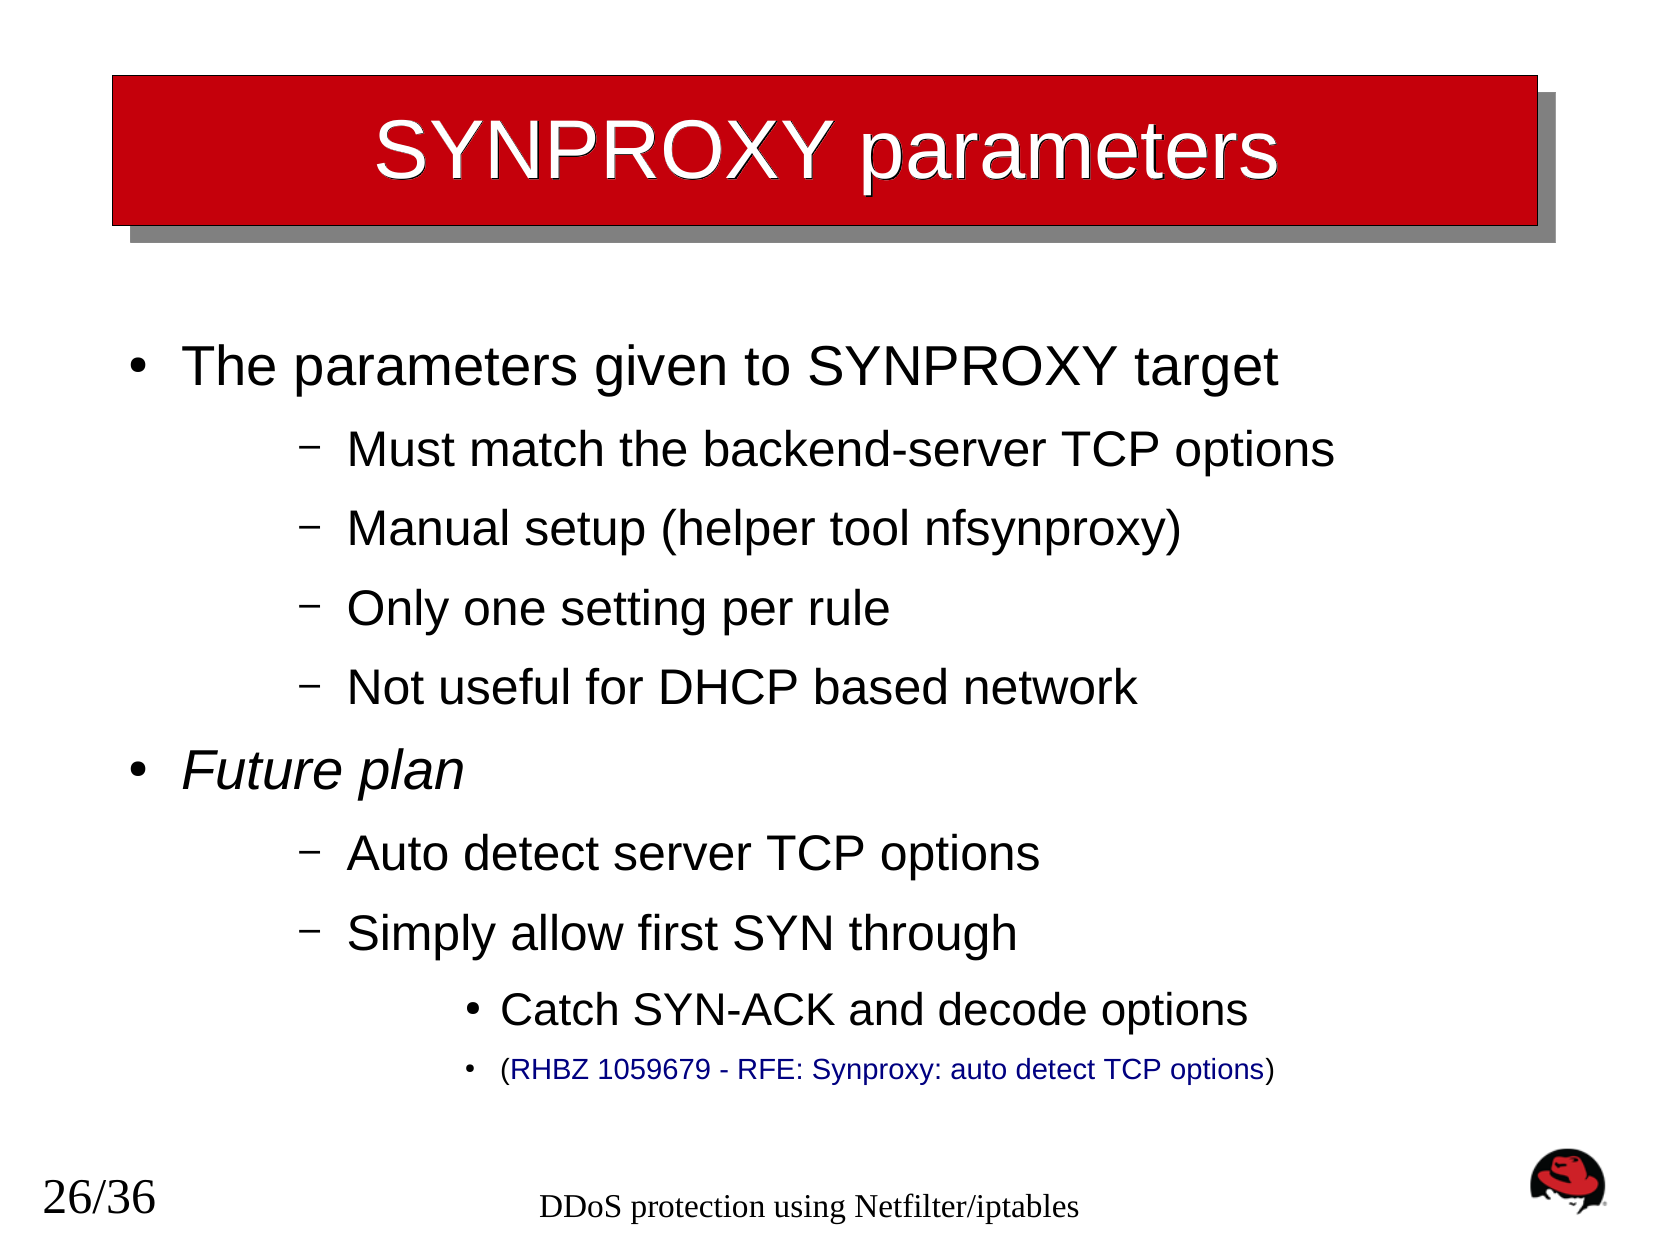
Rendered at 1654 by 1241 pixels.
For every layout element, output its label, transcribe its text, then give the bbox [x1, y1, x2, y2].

list The parameters given to SYNPROXY target Must match the backend-server TCP options Manual setup (helper tool nfsynproxy) Only one setting per rule Not useful for DHCP based network Future plan Auto detect server TCP options Simply allow first SYN through Catch SYN-ACK and decode options (RHBZ 1059679 - RFE: Synproxy: auto detect TCP options) [110, 334, 1536, 1123]
picture [1529, 1146, 1613, 1224]
title SYNPROXY parameters [116, 75, 1538, 226]
